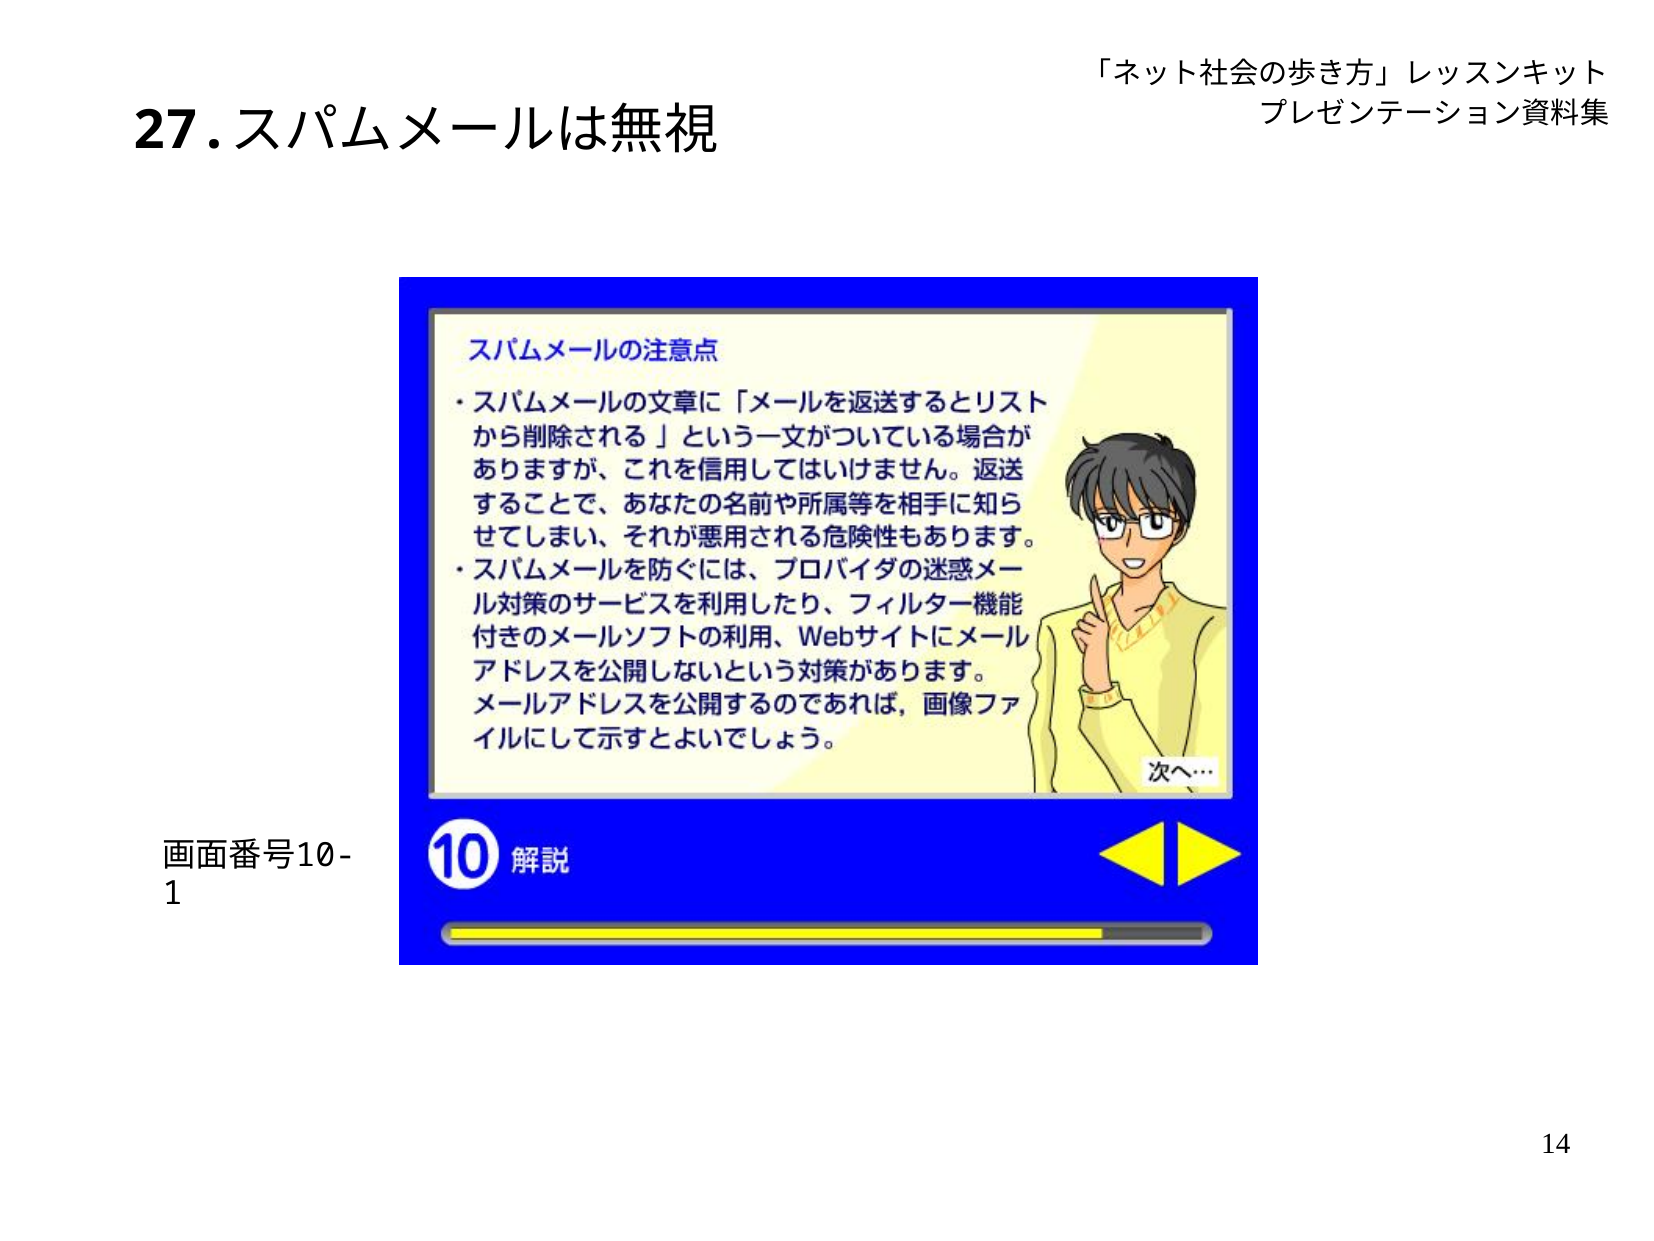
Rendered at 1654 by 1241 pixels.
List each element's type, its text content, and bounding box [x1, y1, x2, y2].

text_box 画面番号10-1 [147, 826, 384, 920]
text_box 27.スパムメールは無視 [118, 88, 1241, 169]
text_box 「ネット社会の歩き方」レッスンキット プレゼンテーション資料集 [1062, 44, 1625, 139]
picture [399, 277, 1258, 965]
